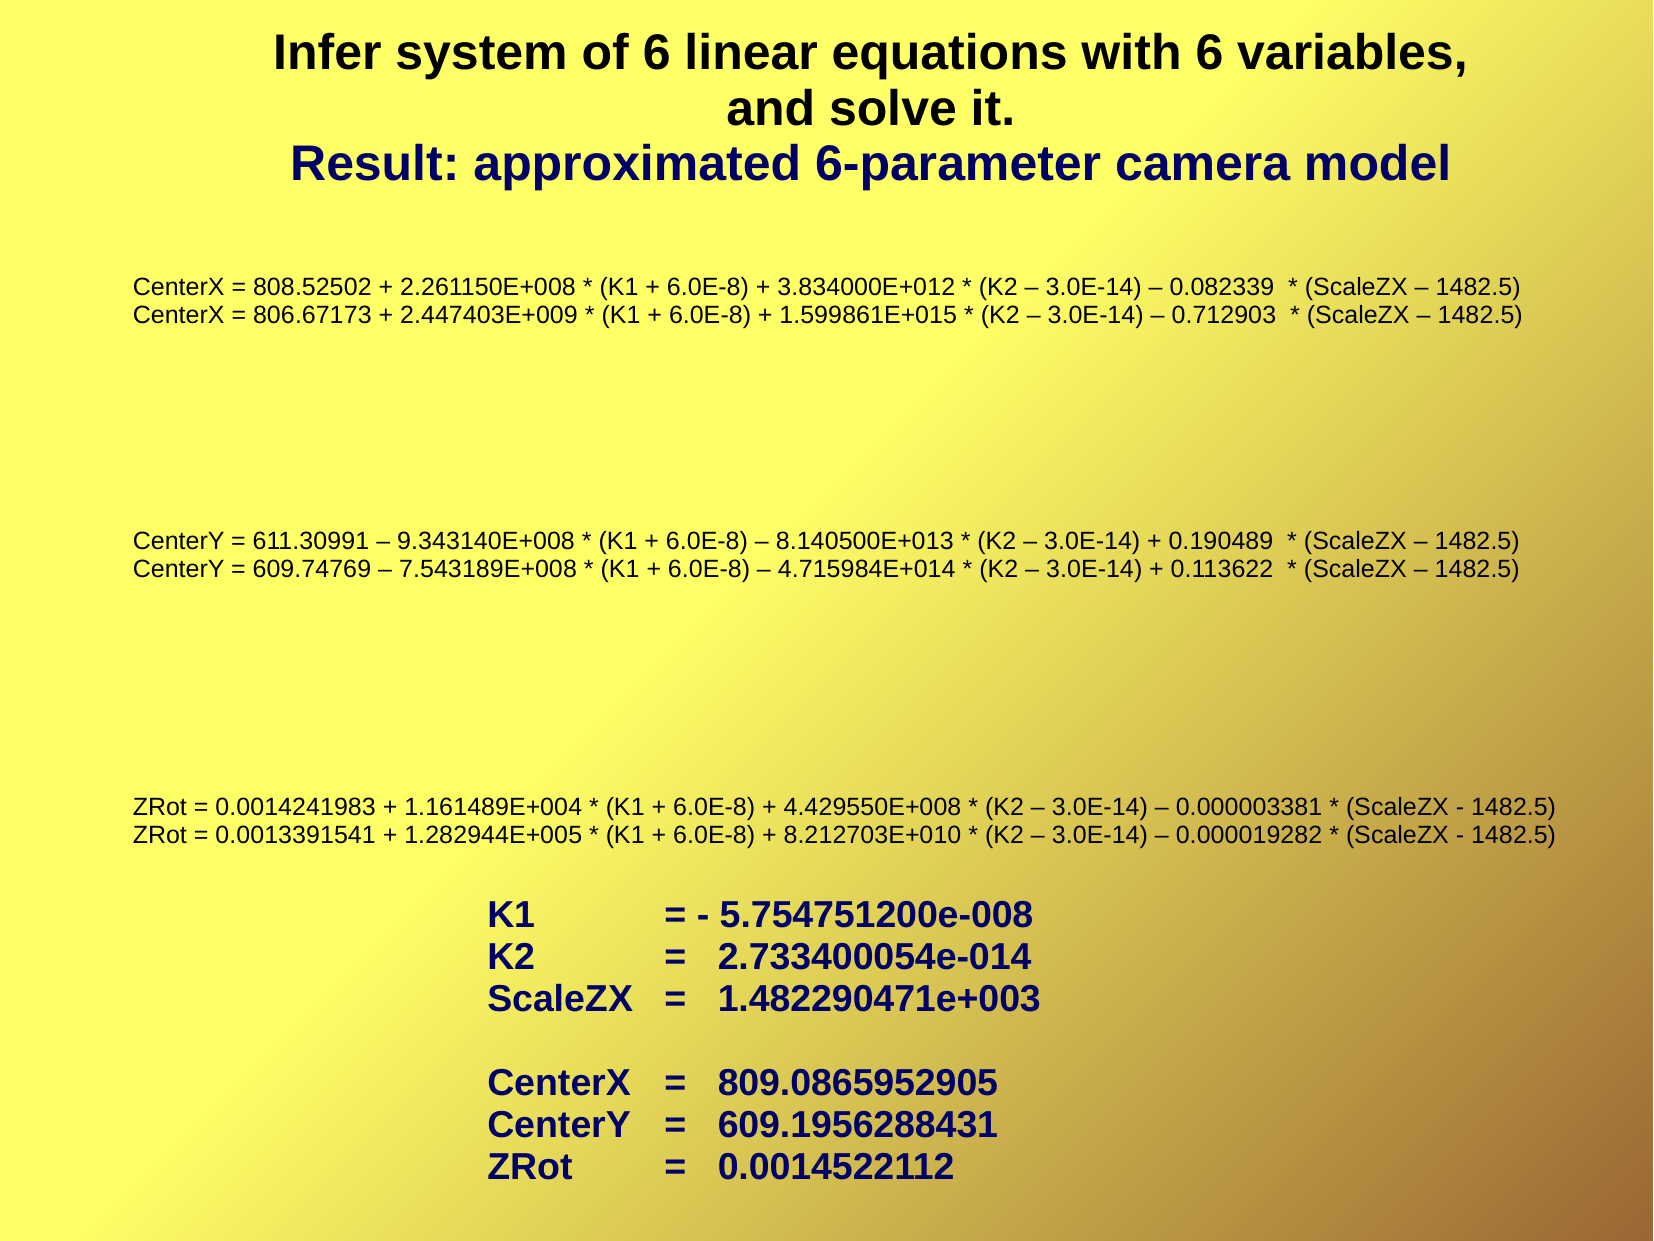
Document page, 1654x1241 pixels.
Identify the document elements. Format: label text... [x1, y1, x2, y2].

text_box CenterX = 808.52502 + 2.261150E+008 * (K1 + 6.0E-8) + 3.834000E+012 * (K2 – 3.0E-14) – 0.082339 * (ScaleZX – 1482.5) CenterX = 806.67173 + 2.447403E+009 * (K1 + 6.0E-8) + 1.599861E+015 * (K2 – 3.0E-14) – 0.712903 * (ScaleZX – 1482.5) [118, 265, 1653, 365]
text_box CenterY = 611.30991 – 9.343140E+008 * (K1 + 6.0E-8) – 8.140500E+013 * (K2 – 3.0E-14) + 0.190489 * (ScaleZX – 1482.5) CenterY = 609.74769 – 7.543189E+008 * (K1 + 6.0E-8) – 4.715984E+014 * (K2 – 3.0E-14) + 0.113622 * (ScaleZX – 1482.5) [118, 519, 1653, 591]
text_box Infer system of 6 linear equations with 6 variables, and solve it. Result: approximated 6-parameter camera model [177, 16, 1565, 203]
text_box K1 K2 ScaleZX CenterX CenterY ZRot [472, 885, 649, 1241]
text_box ZRot = 0.0014241983 + 1.161489E+004 * (K1 + 6.0E-8) + 4.429550E+008 * (K2 – 3.0E-14) – 0.000003381 * (ScaleZX - 1482.5) ZRot = 0.0013391541 + 1.282944E+005 * (K1 + 6.0E-8) + 8.212703E+010 * (K2 – 3.0E-14) – 0.000019282 * (ScaleZX - 1482.5) [118, 785, 1653, 857]
text_box = - 5.754751200e-008 = 2.733400054e-014 = 1.482290471e+003 = 809.0865952905 = 609.1956288431 = 0.0014522112 [649, 885, 1093, 1241]
